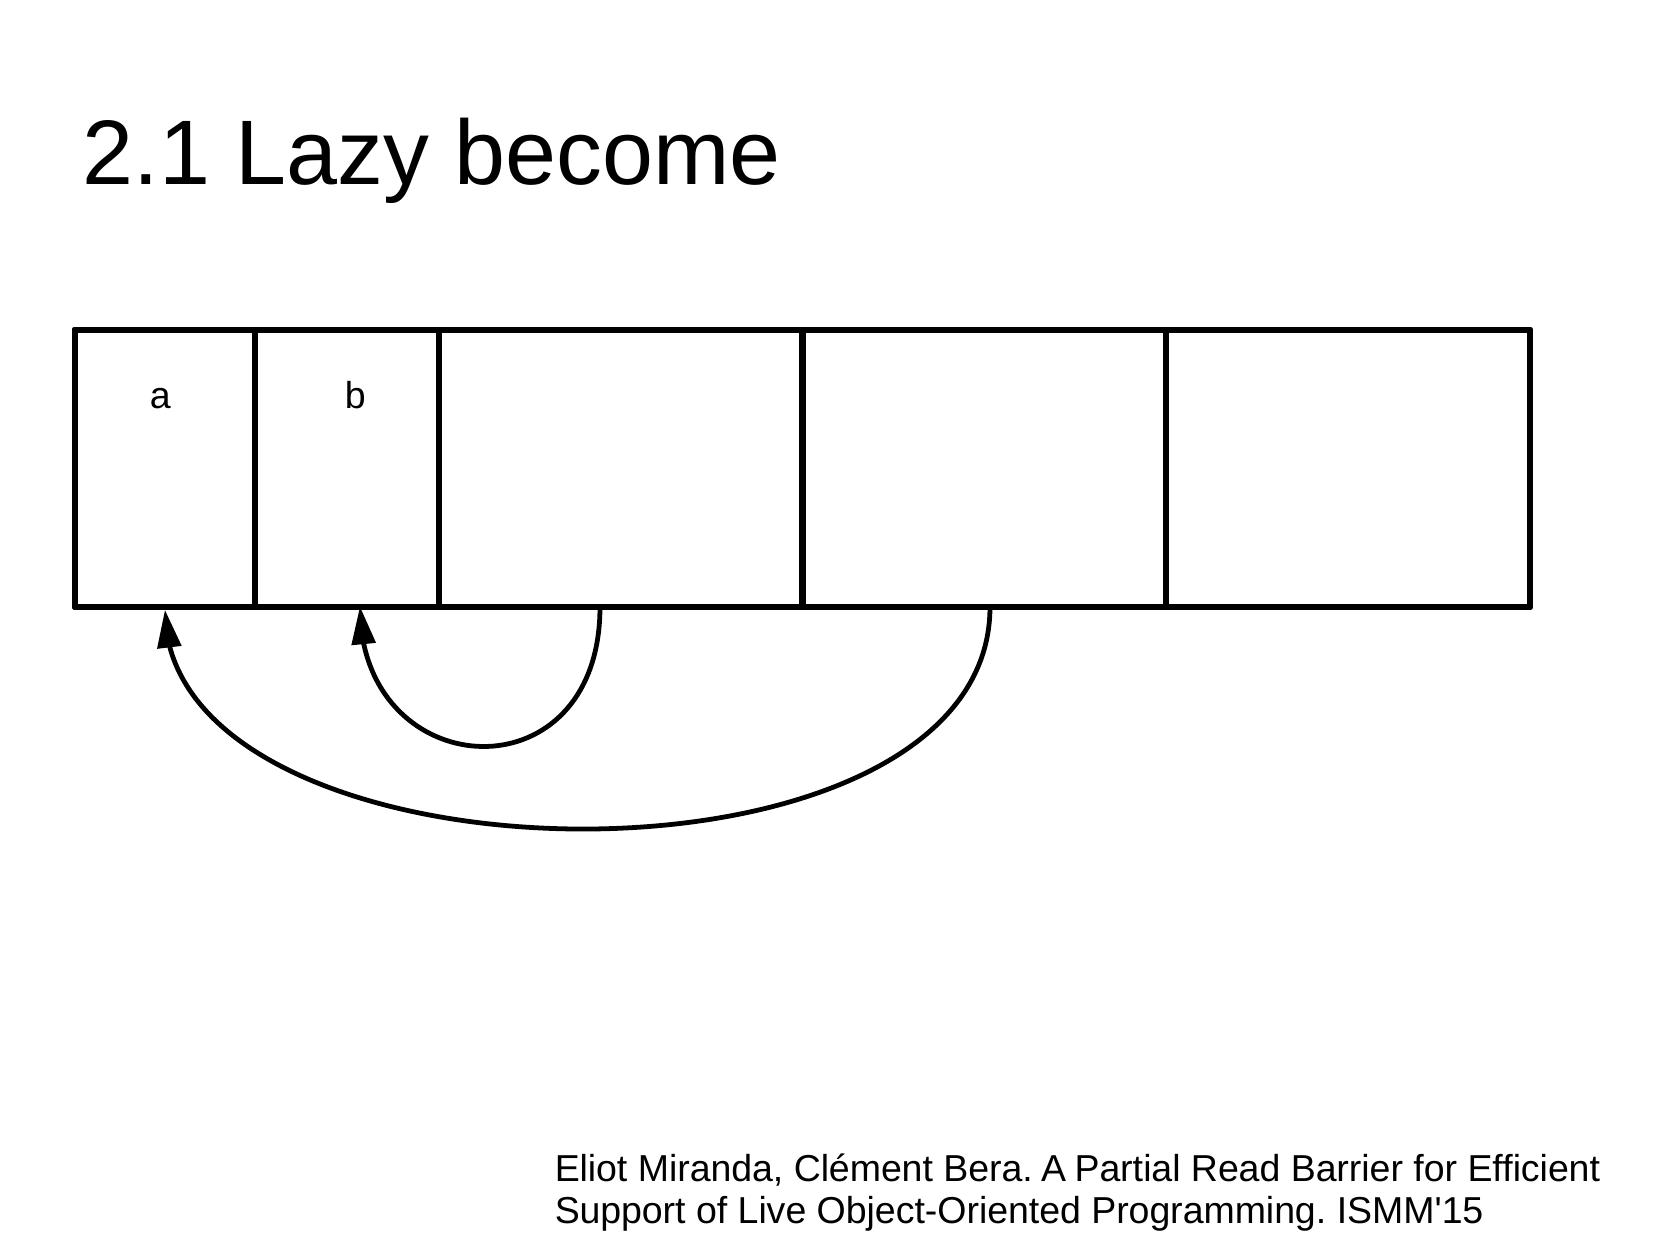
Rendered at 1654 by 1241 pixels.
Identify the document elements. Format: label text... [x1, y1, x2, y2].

text_box b [330, 366, 376, 427]
title 2.1 Lazy become [82, 49, 1571, 257]
text_box Eliot Miranda, Clément Bera. A Partial Read Barrier for Efficient Support of Live Object-Oriented Programming. ISMM'15 [540, 1140, 1654, 1241]
text_box [75, 329, 1531, 607]
text_box a [135, 366, 196, 424]
